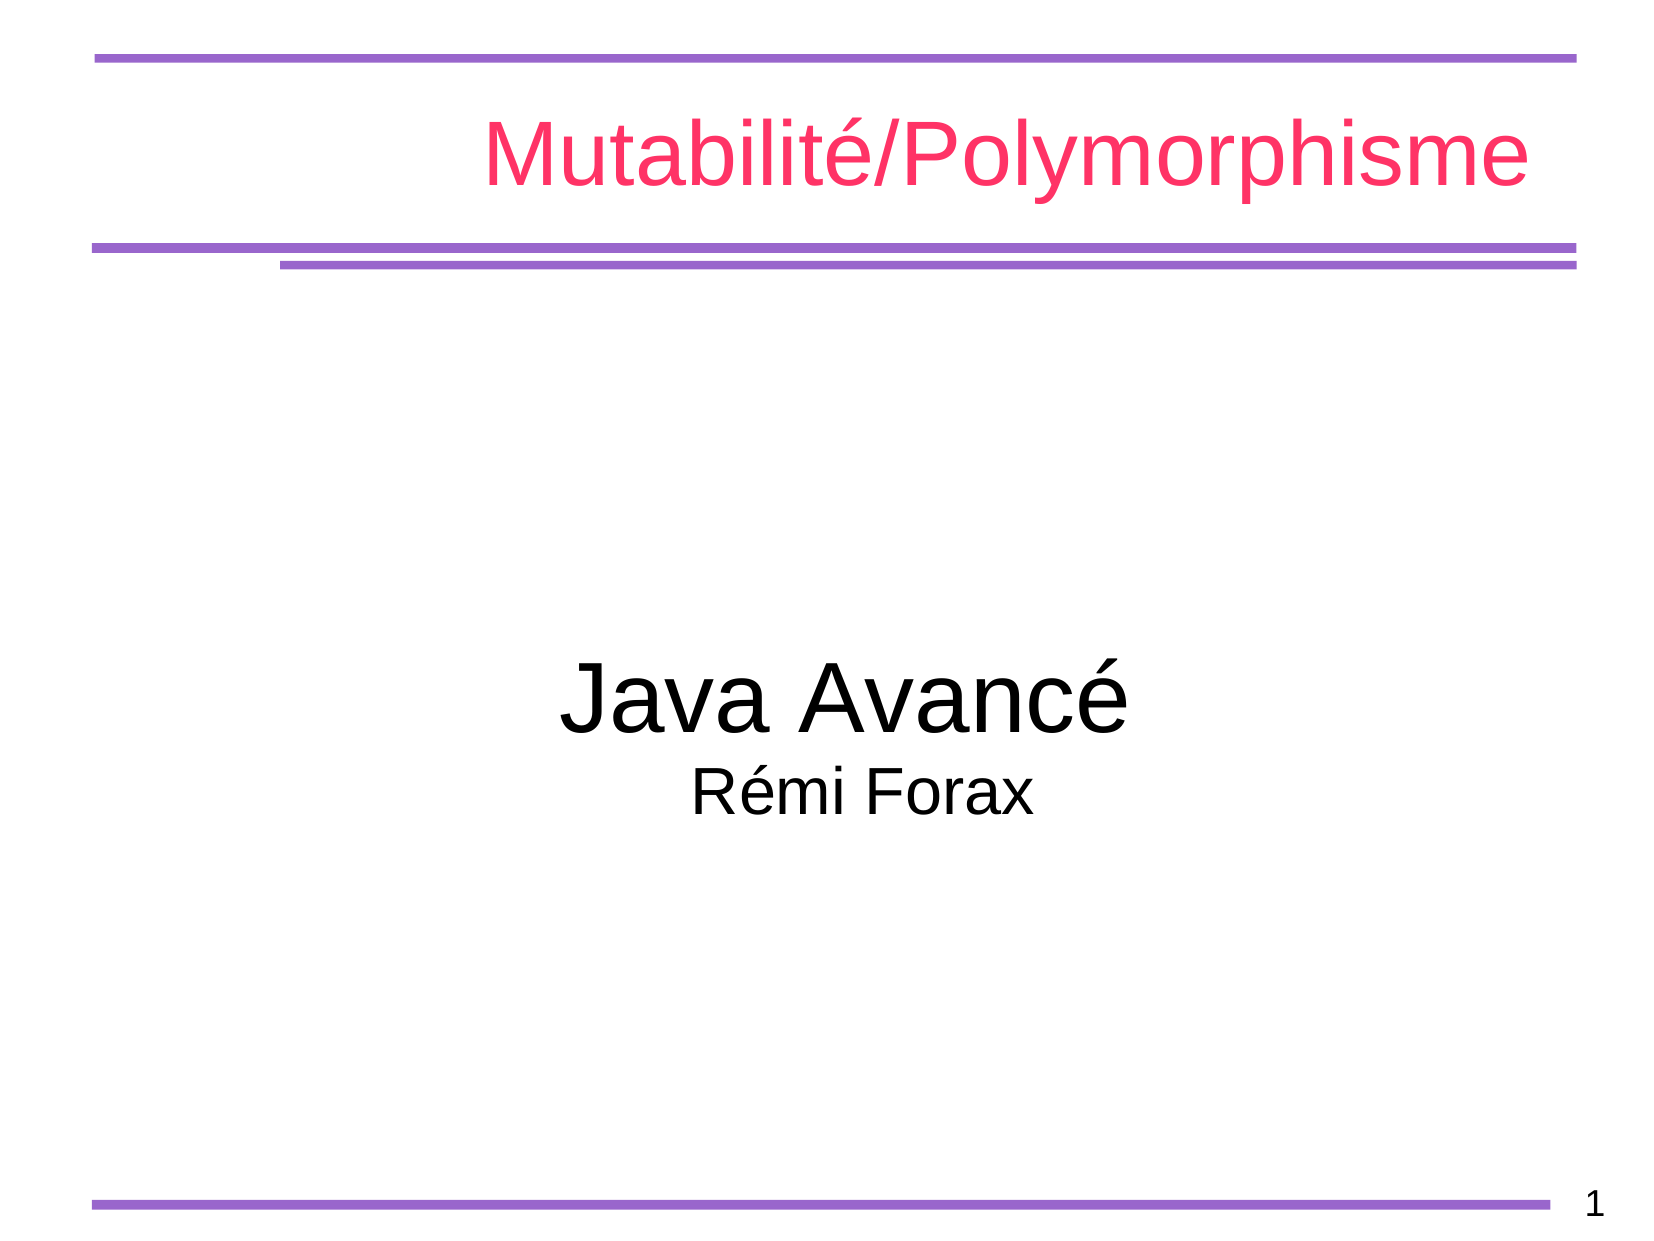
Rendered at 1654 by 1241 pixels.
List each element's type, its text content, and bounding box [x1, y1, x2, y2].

title Mutabilité/Polymorphisme [121, 49, 1534, 257]
subtitle Java Avancé Rémi Forax [121, 344, 1534, 1127]
